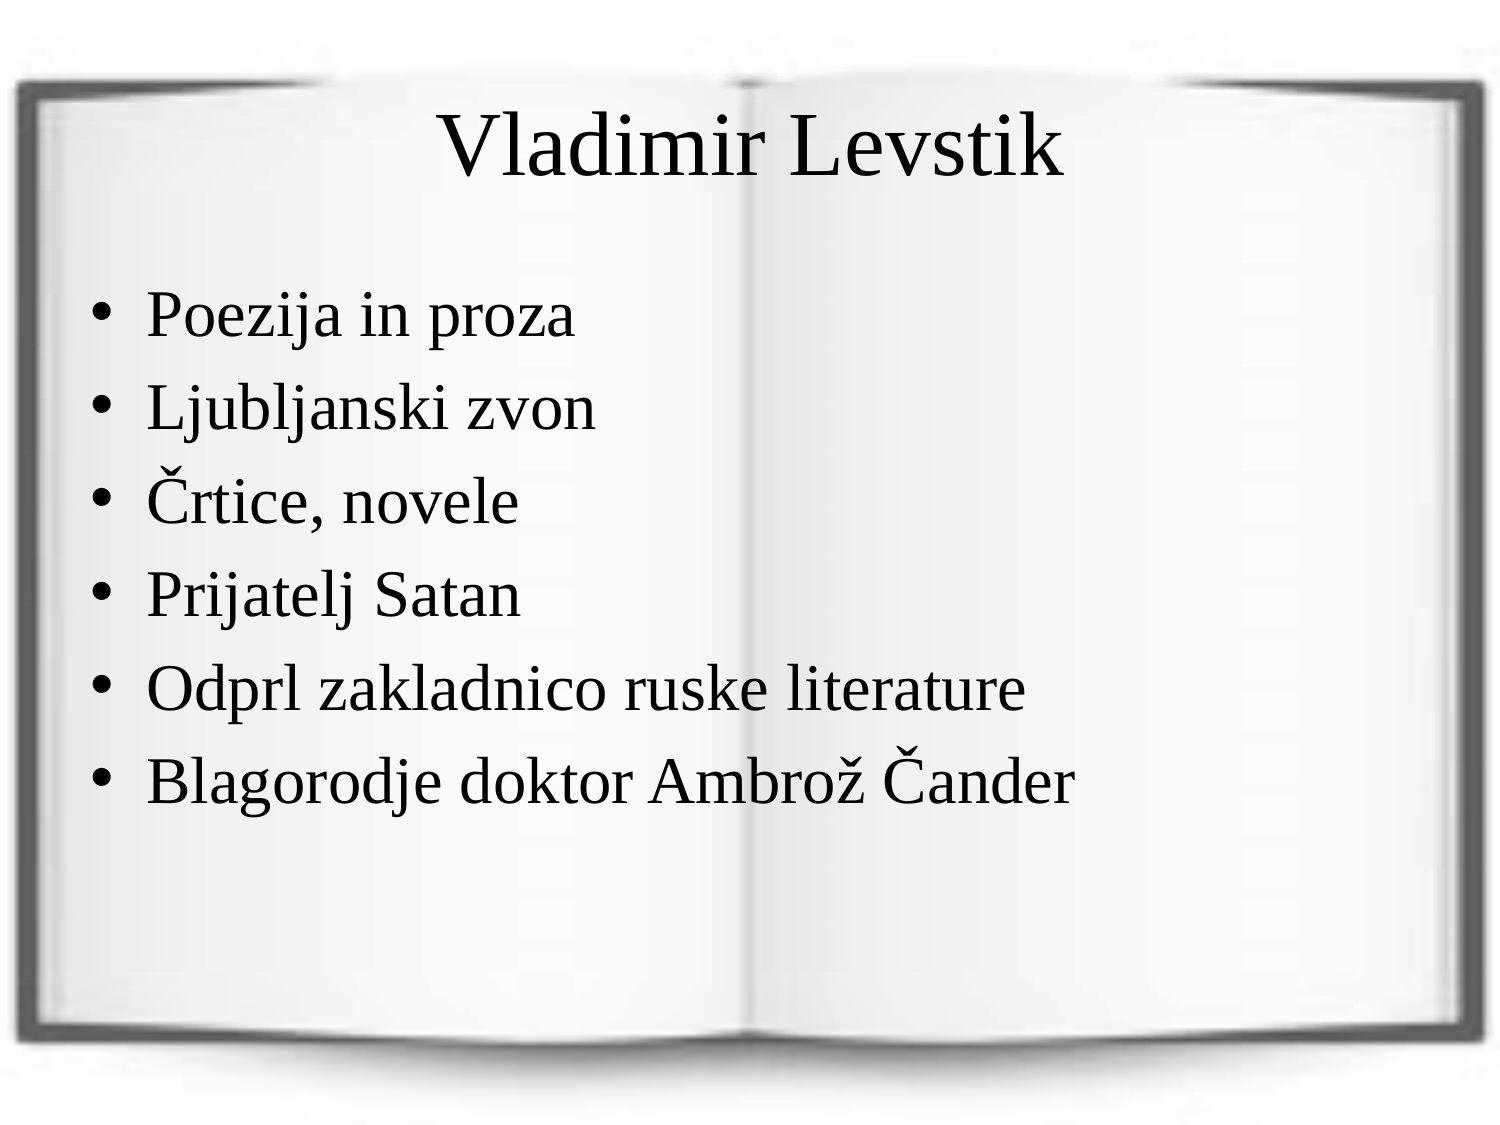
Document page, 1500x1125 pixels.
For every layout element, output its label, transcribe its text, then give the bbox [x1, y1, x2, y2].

list Poezija in proza Ljubljanski zvon Črtice, novele Prijatelj Satan Odprl zakladnico ruske literature Blagorodje doktor Ambrož Čander [75, 262, 1425, 1005]
picture [0, 0, 1500, 1125]
title Vladimir Levstik [75, 45, 1425, 233]
